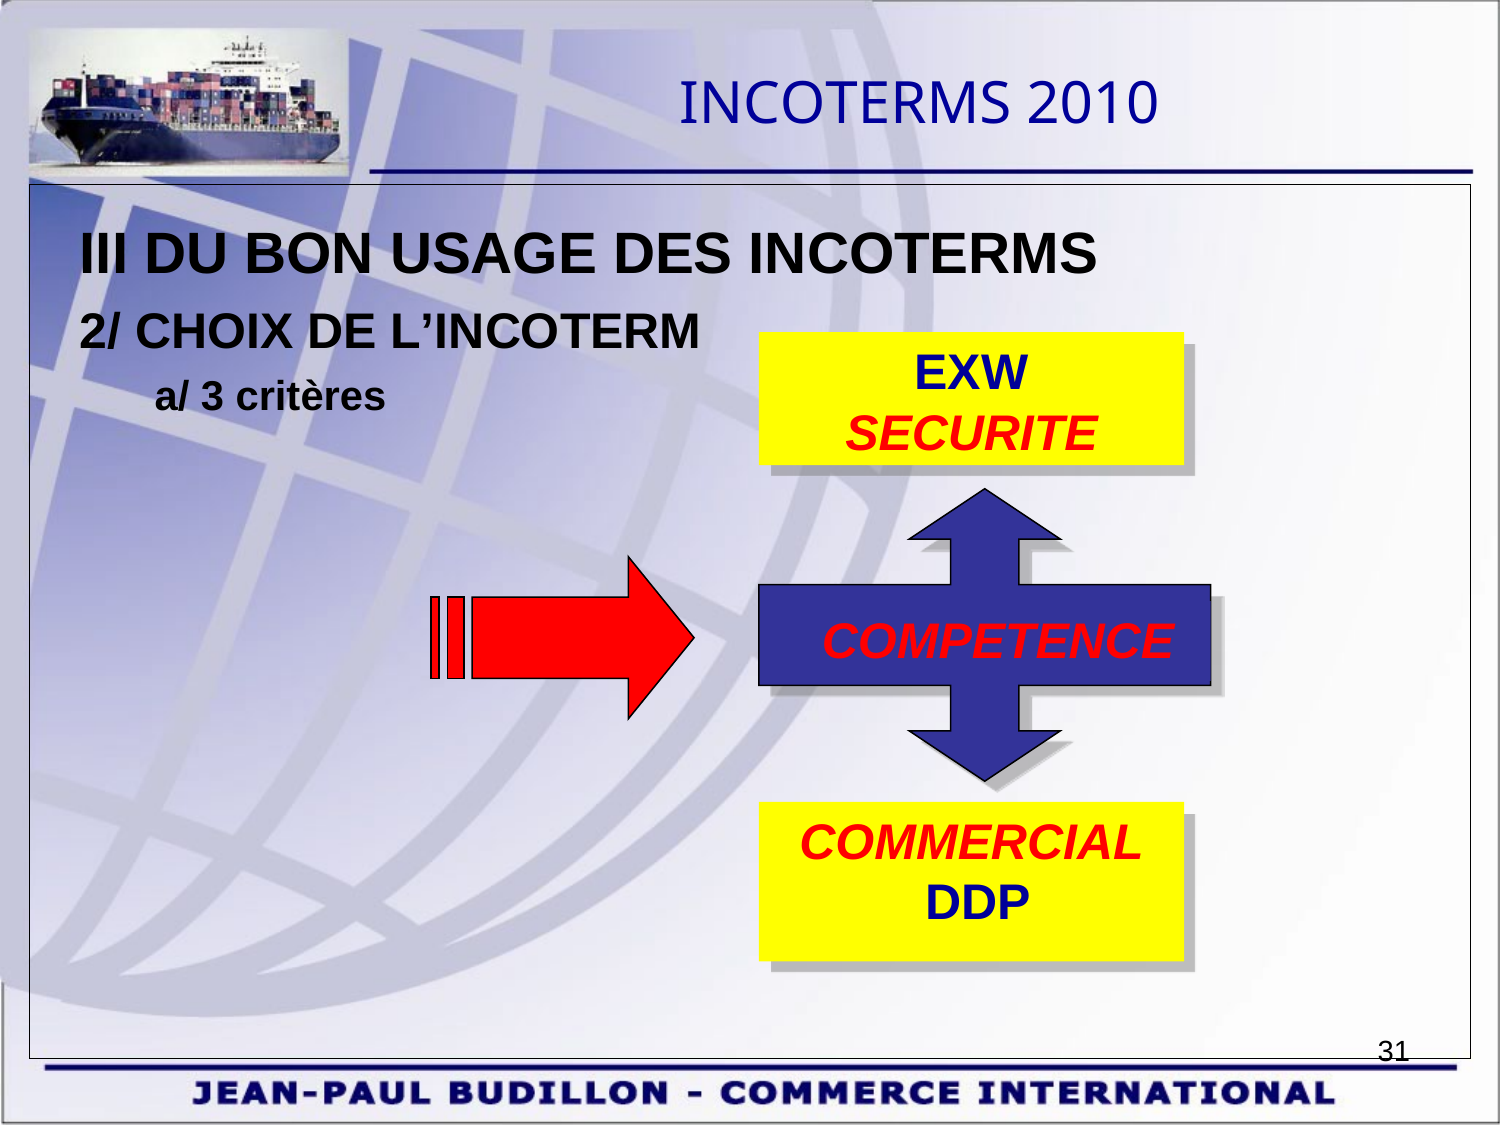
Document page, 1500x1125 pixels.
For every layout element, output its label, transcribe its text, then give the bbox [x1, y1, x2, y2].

text_box [472, 556, 695, 719]
picture [0, 0, 1500, 1125]
text_box COMPETENCE [785, 601, 1211, 681]
list III DU BON USAGE DES INCOTERMS 2/ CHOIX DE L’INCOTERM a/ 3 critères [64, 207, 1447, 1035]
title INCOTERMS 2010 [356, 42, 1483, 159]
text_box [431, 597, 439, 678]
text_box [447, 597, 464, 678]
text_box COMMERCIAL DDP [758, 801, 1185, 962]
text_box [758, 488, 1211, 782]
text_box EXW SECURITE [758, 332, 1185, 466]
